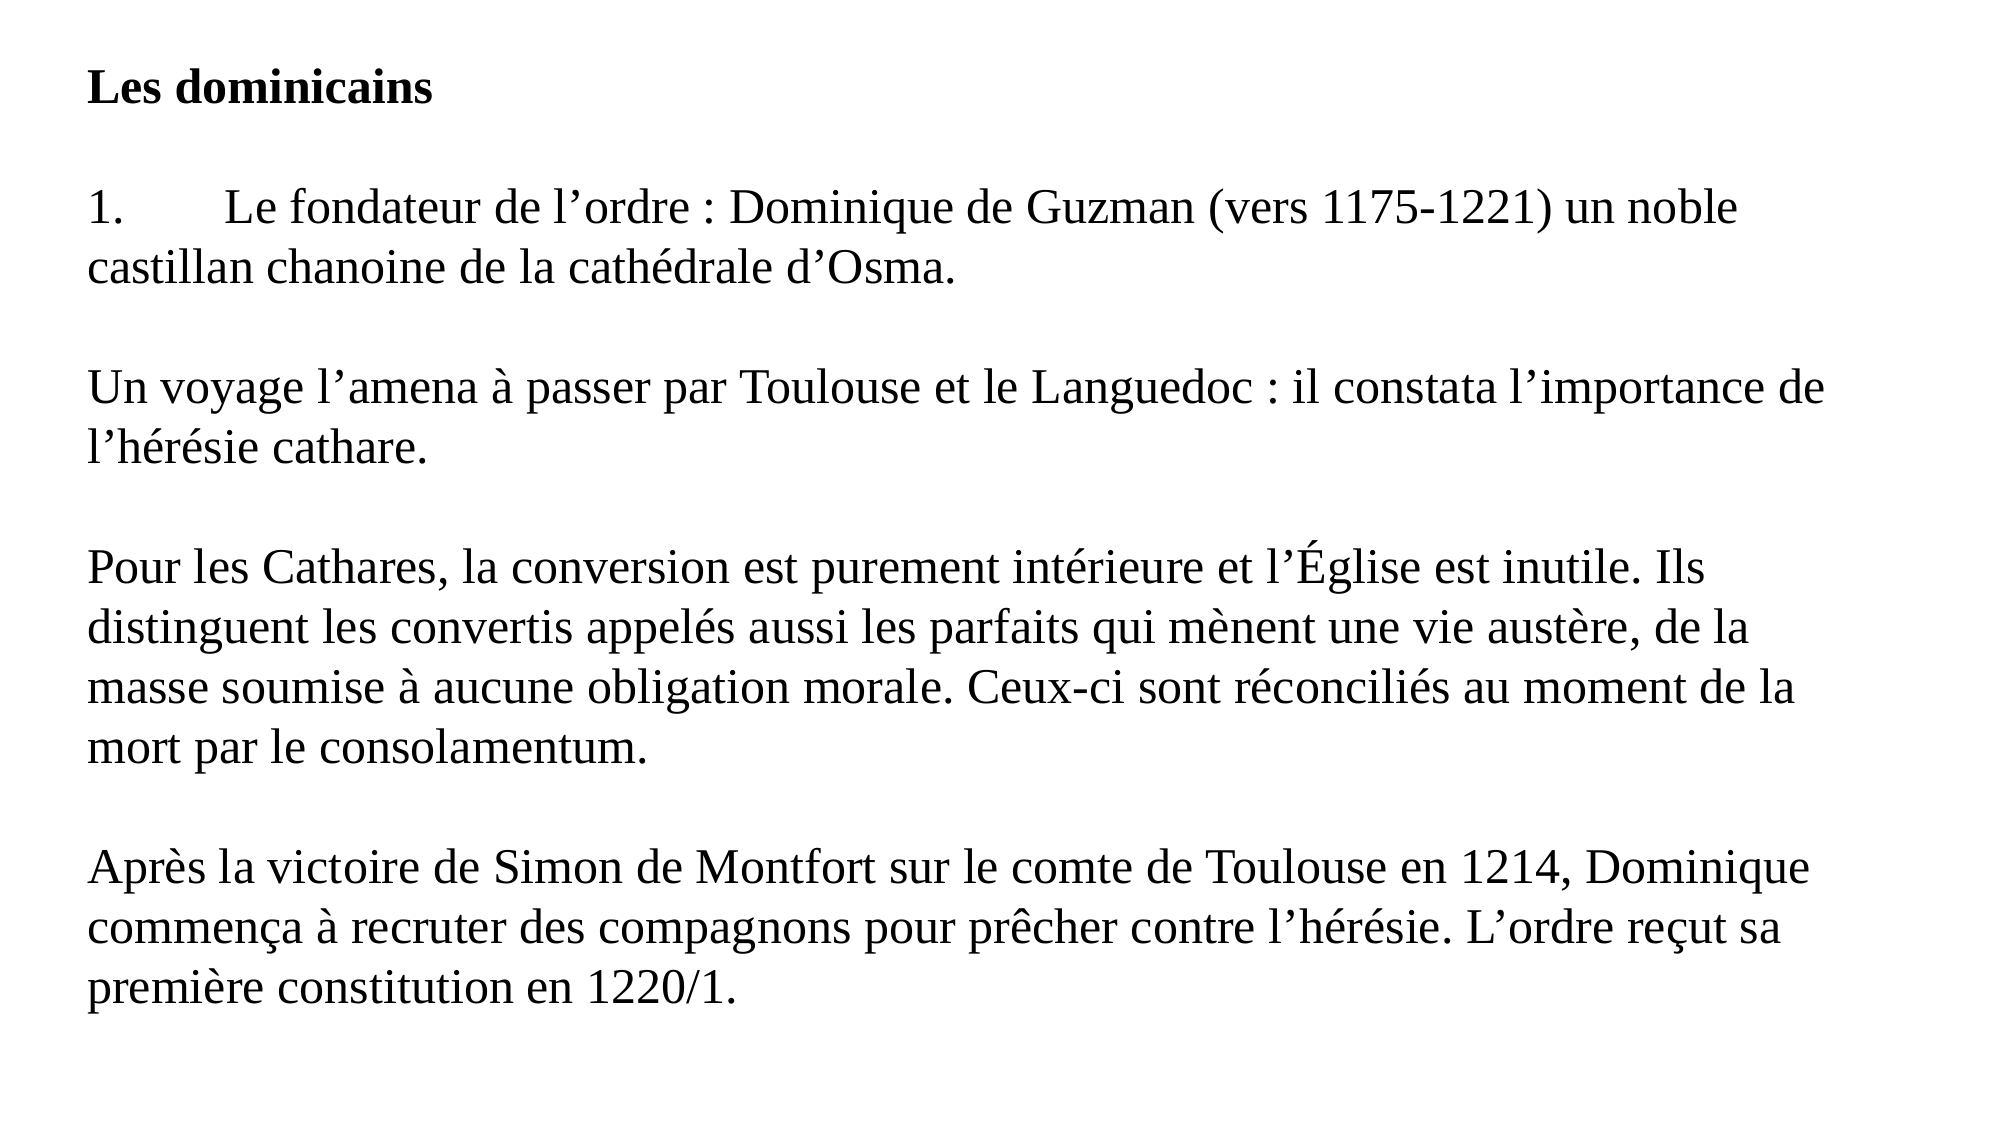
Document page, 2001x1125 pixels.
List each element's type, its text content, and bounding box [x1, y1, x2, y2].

text_box Les dominicains 1. Le fondateur de l’ordre : Dominique de Guzman (vers 1175-1221) un noble castillan chanoine de la cathédrale d’Osma. Un voyage l’amena à passer par Toulouse et le Languedoc : il constata l’importance de l’hérésie cathare. Pour les Cathares, la conversion est purement intérieure et l’Église est inutile. Ils distinguent les convertis appelés aussi les parfaits qui mènent une vie austère, de la masse soumise à aucune obligation morale. Ceux-ci sont réconciliés au moment de la mort par le consolamentum. Après la victoire de Simon de Montfort sur le comte de Toulouse en 1214, Dominique commença à recruter des compagnons pour prêcher contre l’hérésie. L’ordre reçut sa première constitution en 1220/1. [71, 46, 1879, 1031]
